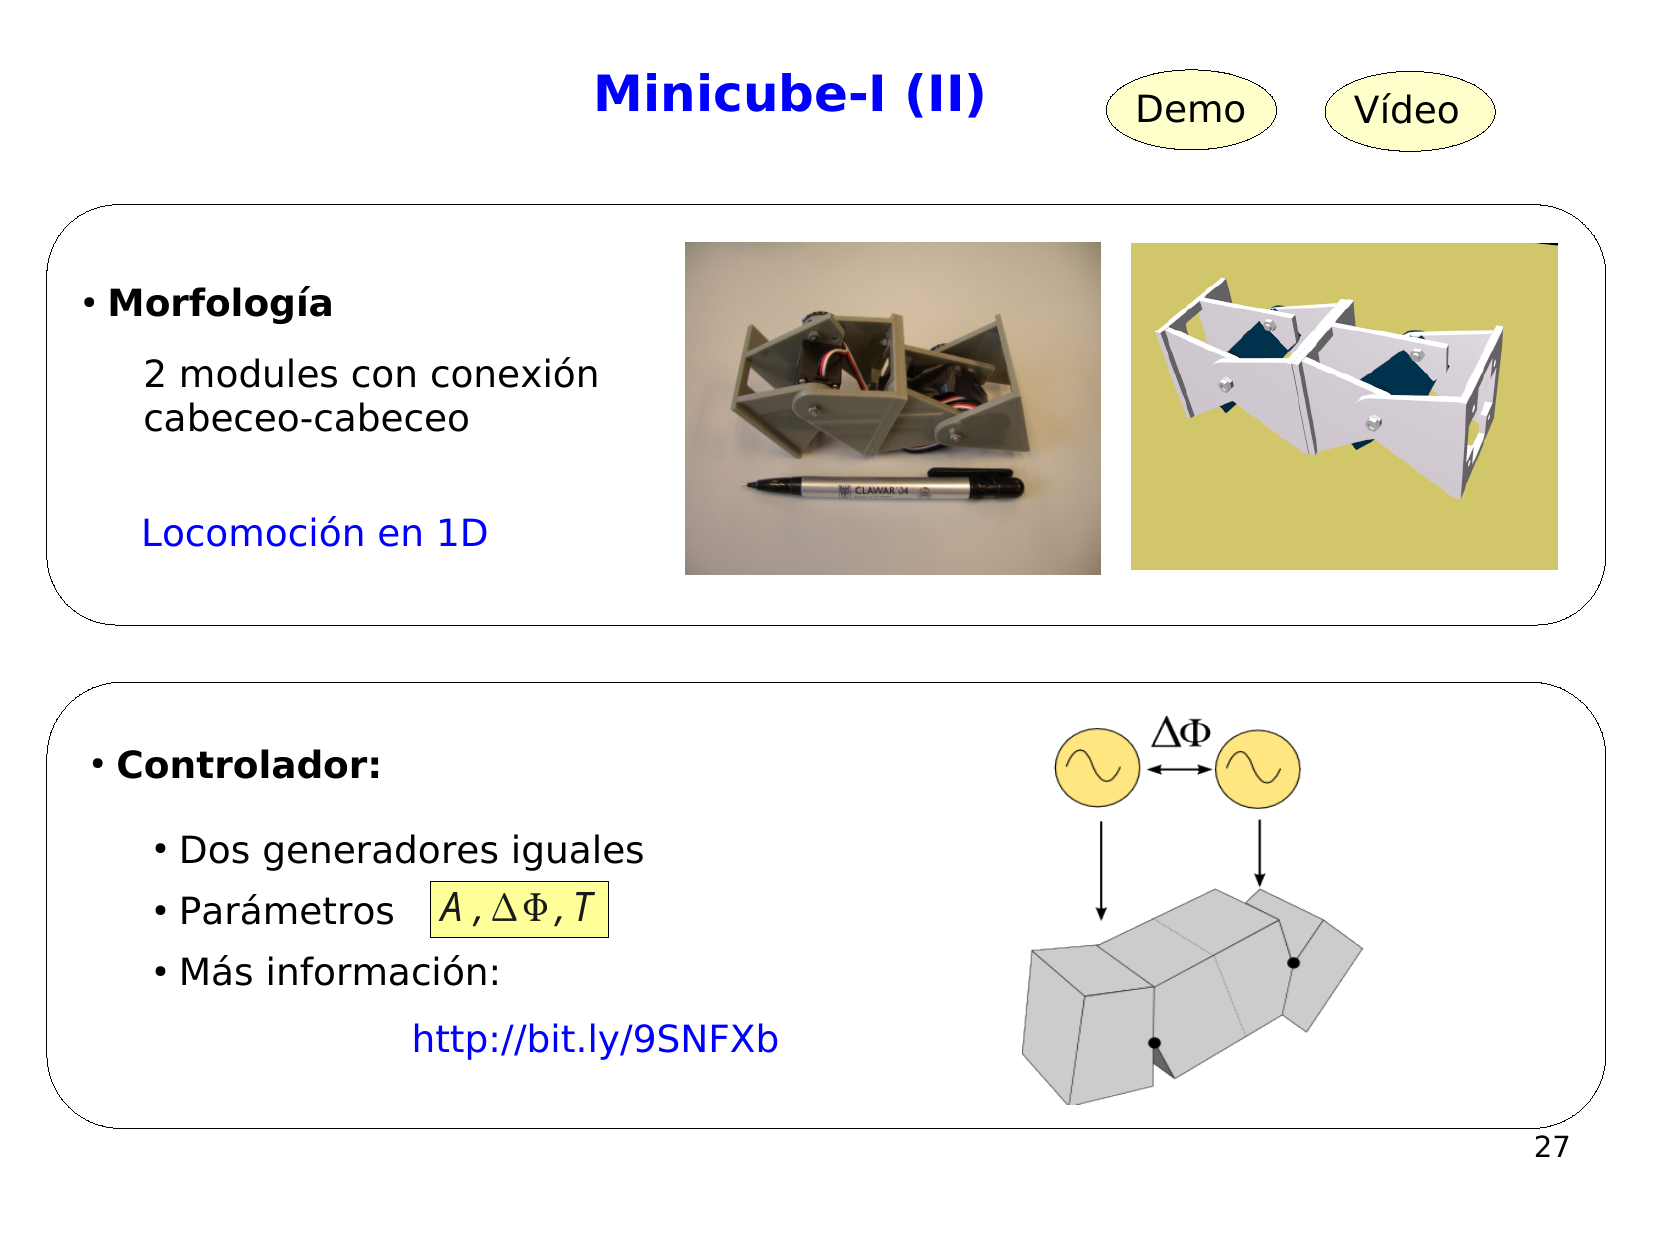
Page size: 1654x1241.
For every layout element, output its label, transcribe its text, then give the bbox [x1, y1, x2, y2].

picture [685, 242, 1101, 575]
text_box [1325, 89, 1339, 134]
text_box Controlador: [76, 736, 398, 795]
text_box Demo [1120, 80, 1262, 139]
text_box [1475, 85, 1496, 138]
text_box 2 modules con conexión cabeceo-cabeceo [128, 345, 660, 448]
text_box Locomoción en 1D [126, 504, 505, 563]
text_box Minicube-I (II) [578, 57, 1003, 131]
text_box Vídeo [1339, 81, 1475, 141]
chart [428, 883, 606, 931]
text_box http://bit.ly/9SNFXb [396, 1010, 795, 1069]
text_box [1134, 69, 1249, 80]
text_box [1354, 71, 1466, 81]
text_box Morfología [67, 274, 363, 333]
text_box [430, 881, 609, 938]
text_box [1262, 87, 1277, 133]
picture [1022, 715, 1363, 1105]
text_box [1106, 88, 1120, 132]
text_box Dos generadores iguales Parámetros Más información: [138, 821, 661, 1002]
text_box [1353, 141, 1468, 152]
picture [1131, 243, 1558, 570]
text_box [1133, 139, 1250, 150]
